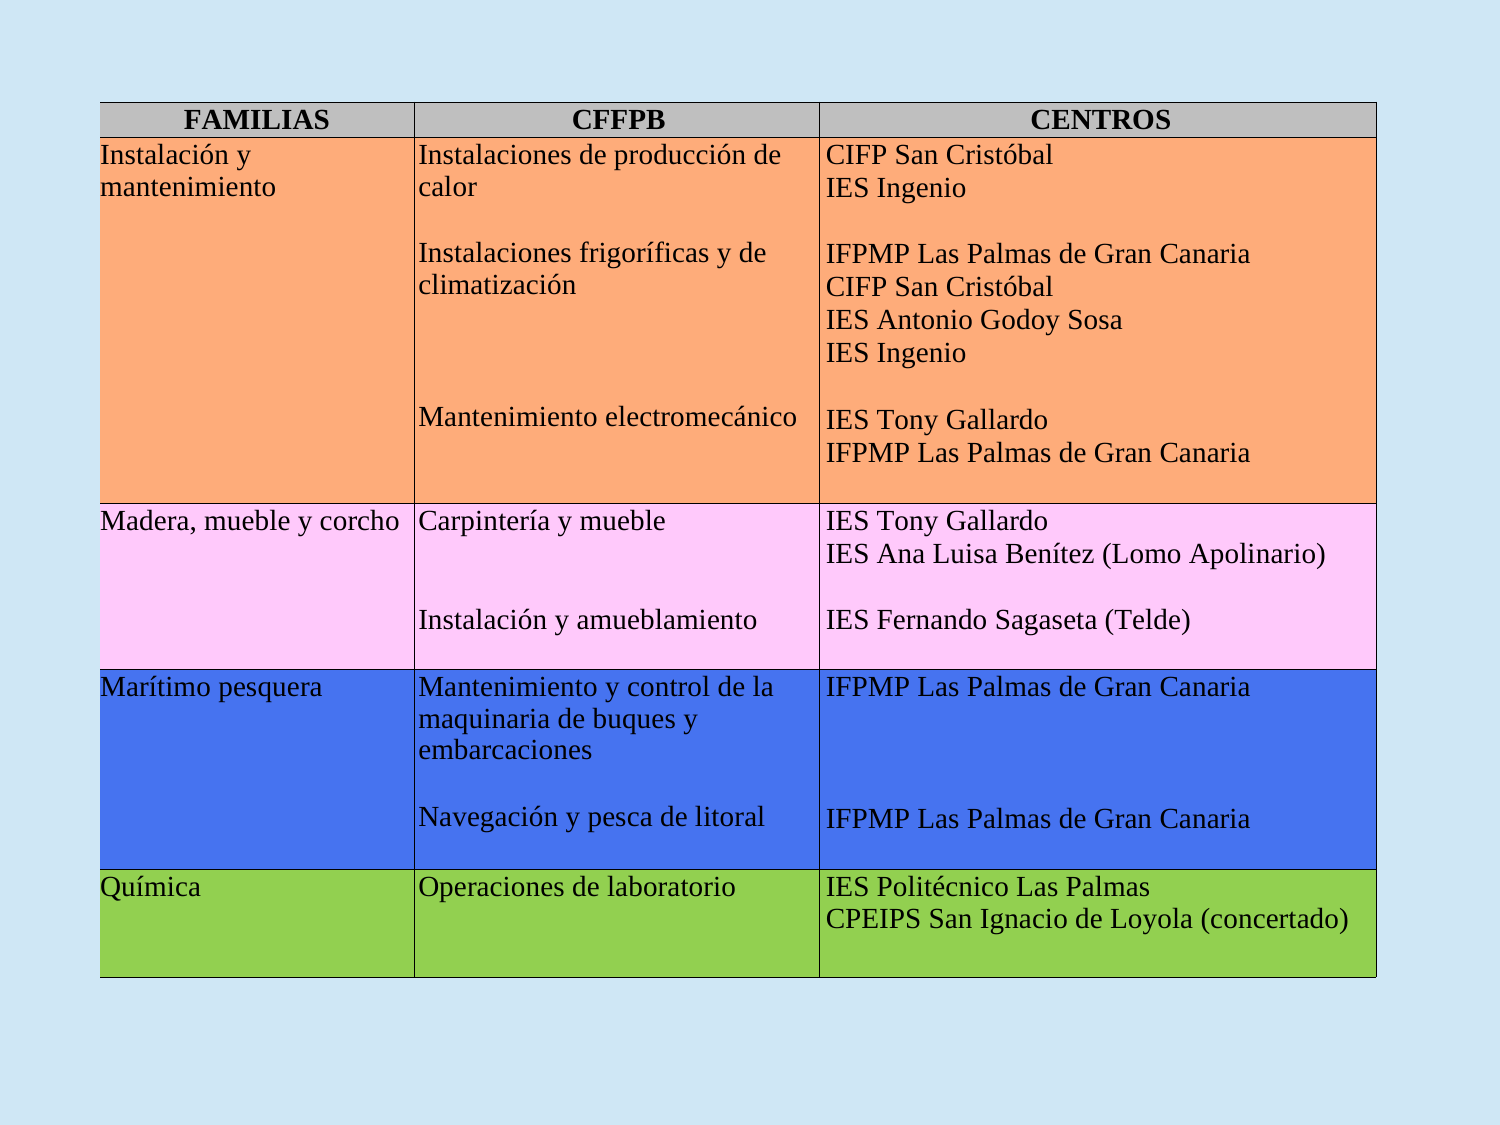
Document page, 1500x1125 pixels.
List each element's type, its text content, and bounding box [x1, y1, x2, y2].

table_cell Instalaciones de producción de calor Instalaciones frigoríficas y de climatización Mantenimiento electromecánico [415, 138, 819, 503]
table_cell IES Politécnico Las Palmas CPEIPS San Ignacio de Loyola (concertado) [820, 870, 1376, 977]
table_cell IES Tony Gallardo IES Ana Luisa Benítez (Lomo Apolinario) IES Fernando Sagaseta (Telde) [820, 504, 1376, 669]
table_cell IFPMP Las Palmas de Gran Canaria IFPMP Las Palmas de Gran Canaria [820, 670, 1376, 869]
table_cell Operaciones de laboratorio [415, 870, 819, 977]
table_cell Instalación y mantenimiento [100, 138, 414, 503]
table_header CFFPB [415, 103, 819, 137]
table_cell Mantenimiento y control de la maquinaria de buques y embarcaciones Navegación y pesca de litoral [415, 670, 819, 869]
table_cell Carpintería y mueble Instalación y amueblamiento [415, 504, 819, 669]
table_cell CIFP San Cristóbal IES Ingenio IFPMP Las Palmas de Gran Canaria CIFP San Cristóbal IES Antonio Godoy Sosa IES Ingenio IES Tony Gallardo IFPMP Las Palmas de Gran Canaria [820, 138, 1376, 503]
table_cell Madera, mueble y corcho [100, 504, 414, 669]
table_cell Química [100, 870, 414, 977]
table_cell Marítimo pesquera [100, 670, 414, 869]
table_header FAMILIAS [100, 103, 414, 137]
table_header CENTROS [820, 103, 1376, 137]
